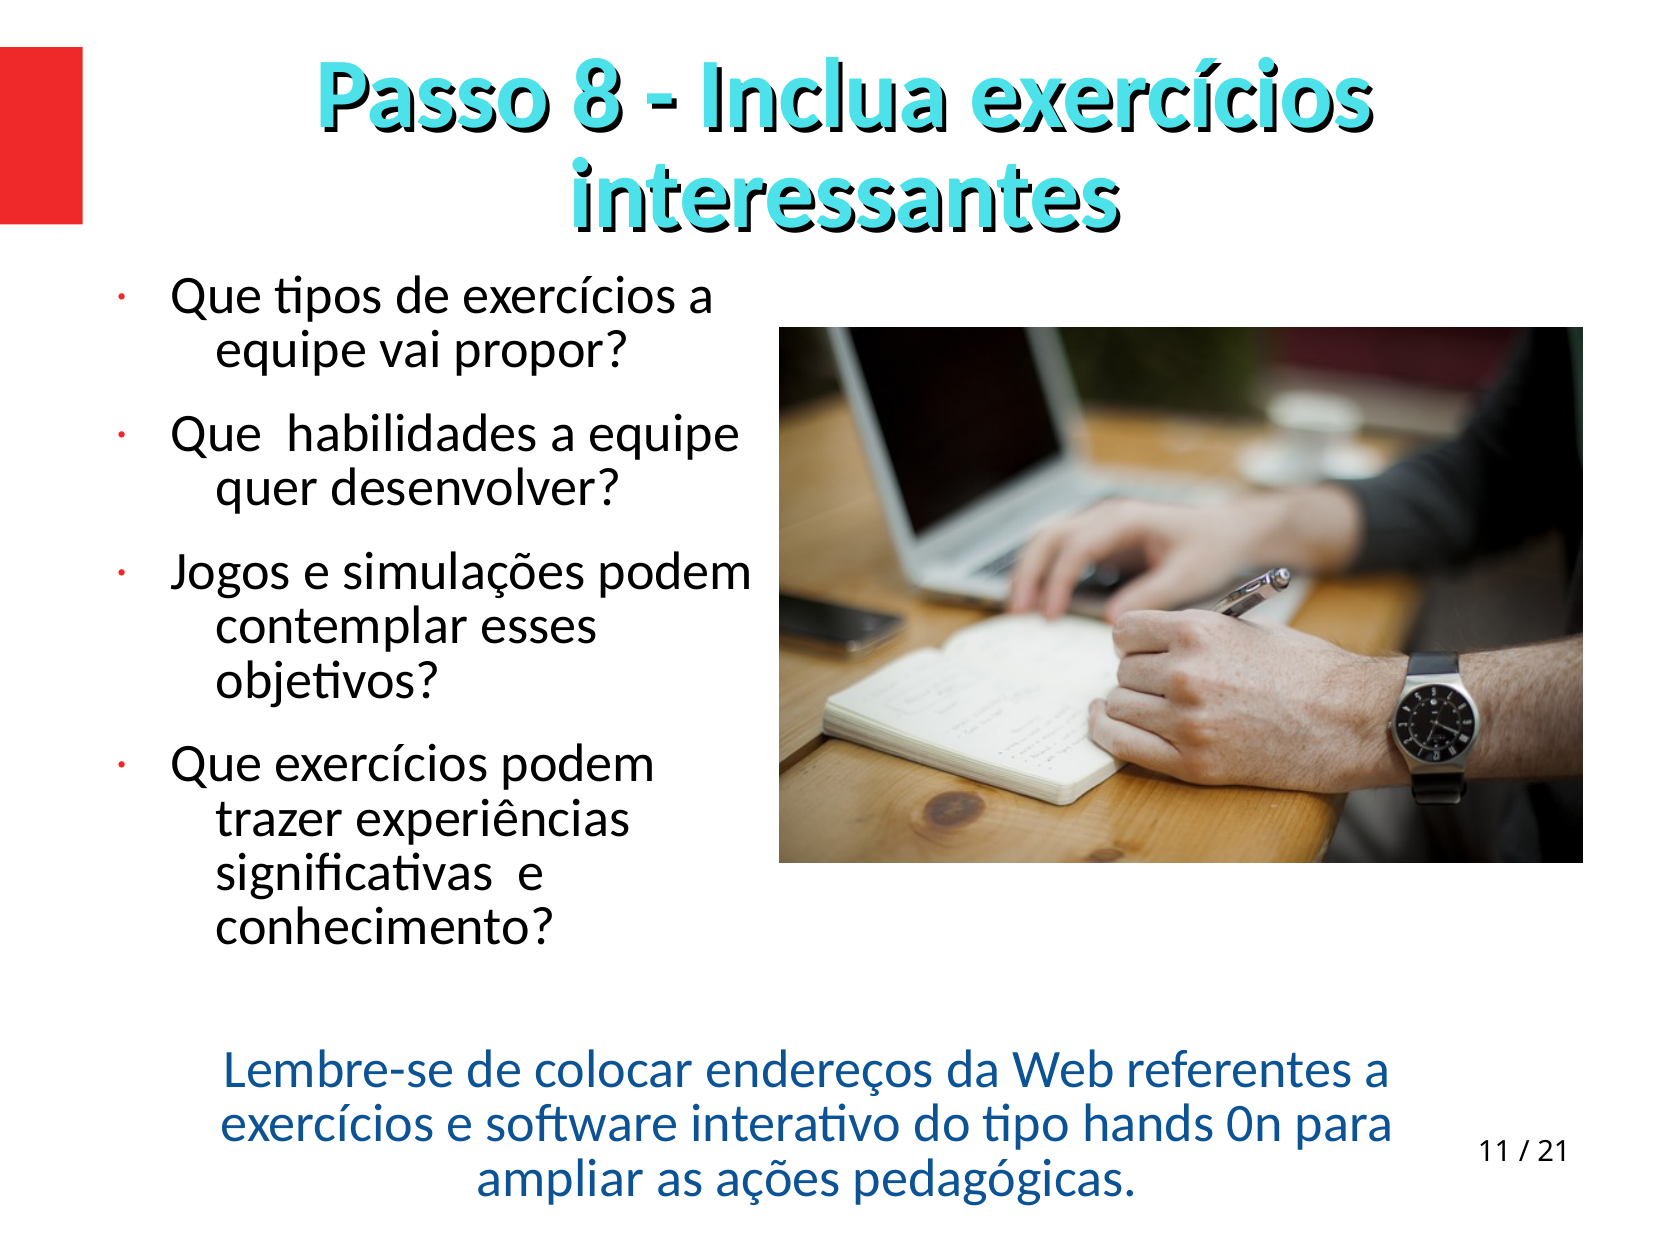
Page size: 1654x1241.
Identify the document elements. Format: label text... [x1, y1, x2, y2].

text_box Lembre-se de colocar endereços da Web referentes a exercícios e software interativo do tipo hands 0n para ampliar as ações pedagógicas. [94, 1039, 1477, 1218]
title Passo 8 - Inclua exercícios interessantes [118, 49, 1571, 257]
list Que tipos de exercícios a equipe vai propor? Que habilidades a equipe quer desenvolver? Jogos e simulações podem contemplar esses objetivos? Que exercícios podem trazer experiências significativas e conhecimento? [99, 272, 792, 993]
picture [779, 327, 1583, 863]
